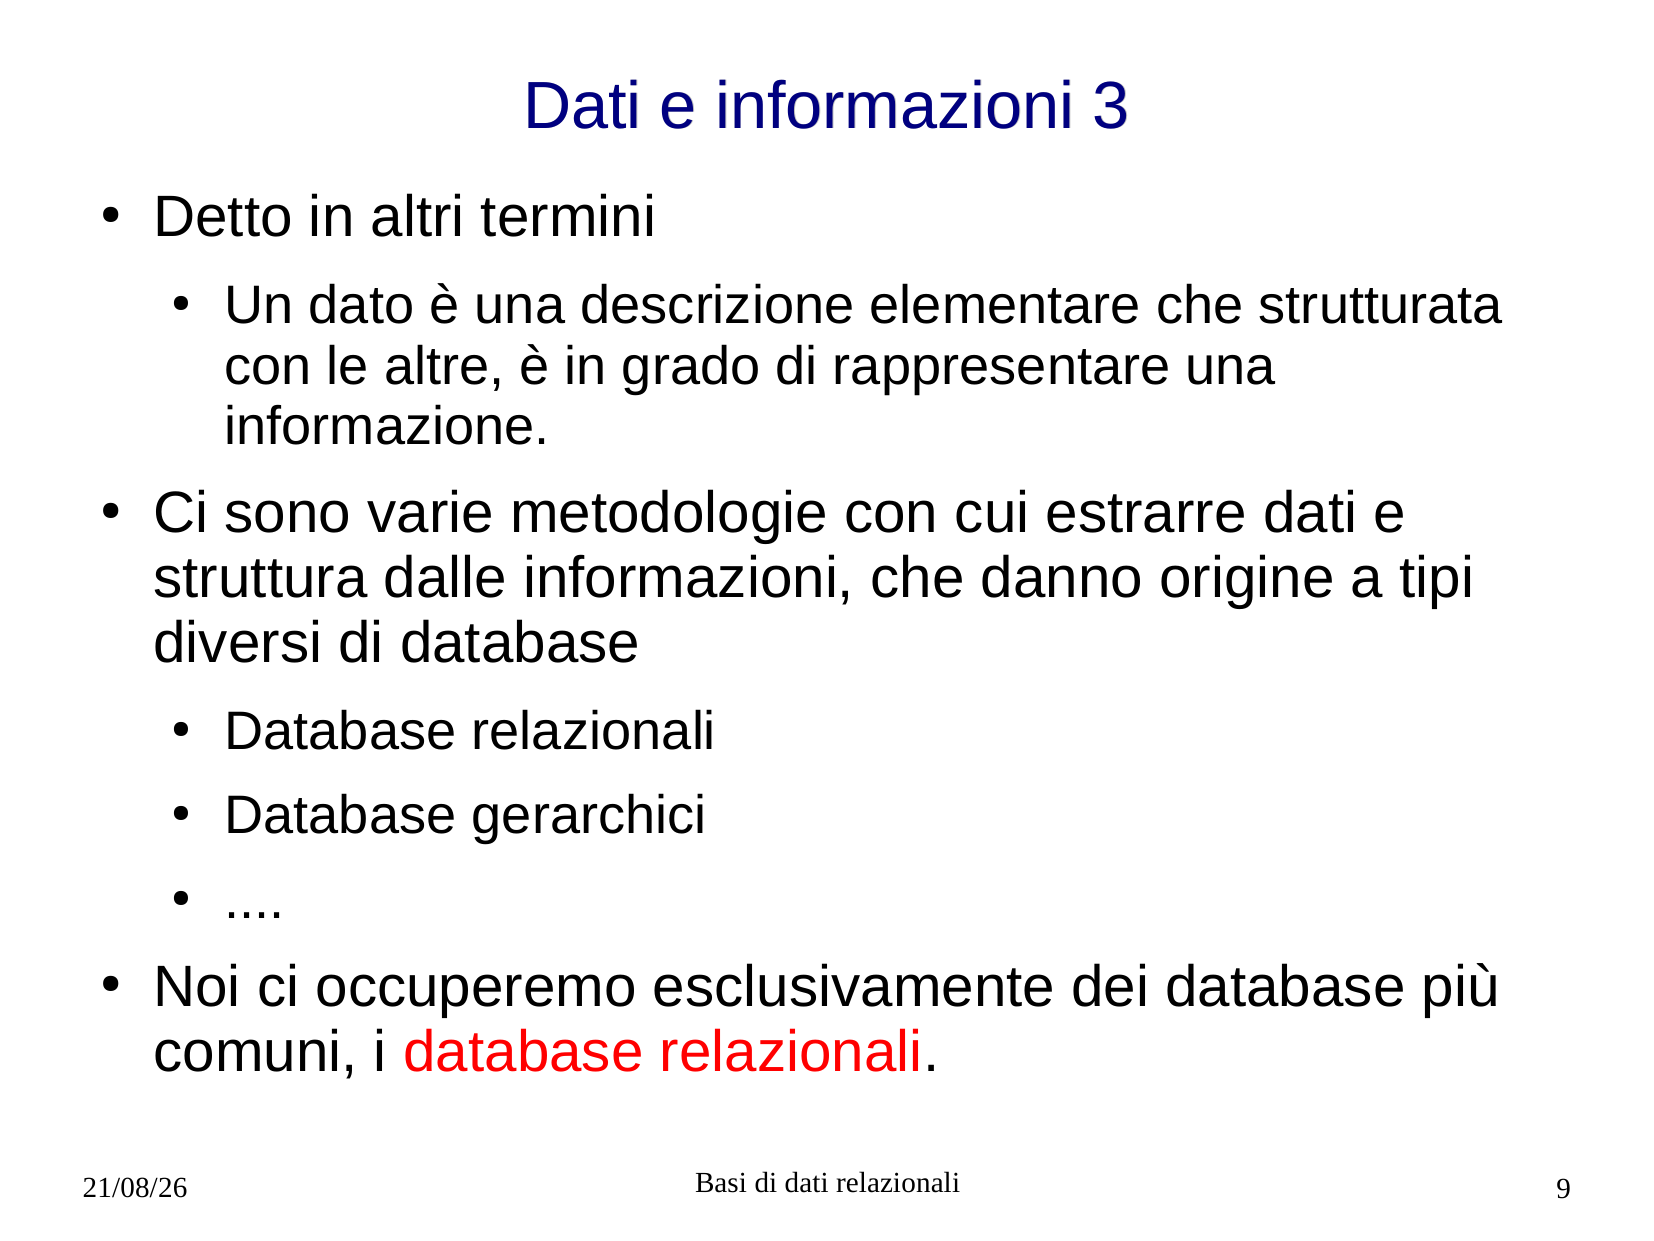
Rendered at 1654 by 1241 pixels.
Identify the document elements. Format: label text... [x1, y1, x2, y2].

title Dati e informazioni 3 [82, 49, 1571, 161]
list Detto in altri termini Un dato è una descrizione elementare che strutturata con le altre, è in grado di rappresentare una informazione. Ci sono varie metodologie con cui estrarre dati e struttura dalle informazioni, che danno origine a tipi diversi di database Database relazionali Database gerarchici .... Noi ci occuperemo esclusivamente dei database più comuni, i database relazionali. [82, 183, 1571, 1130]
